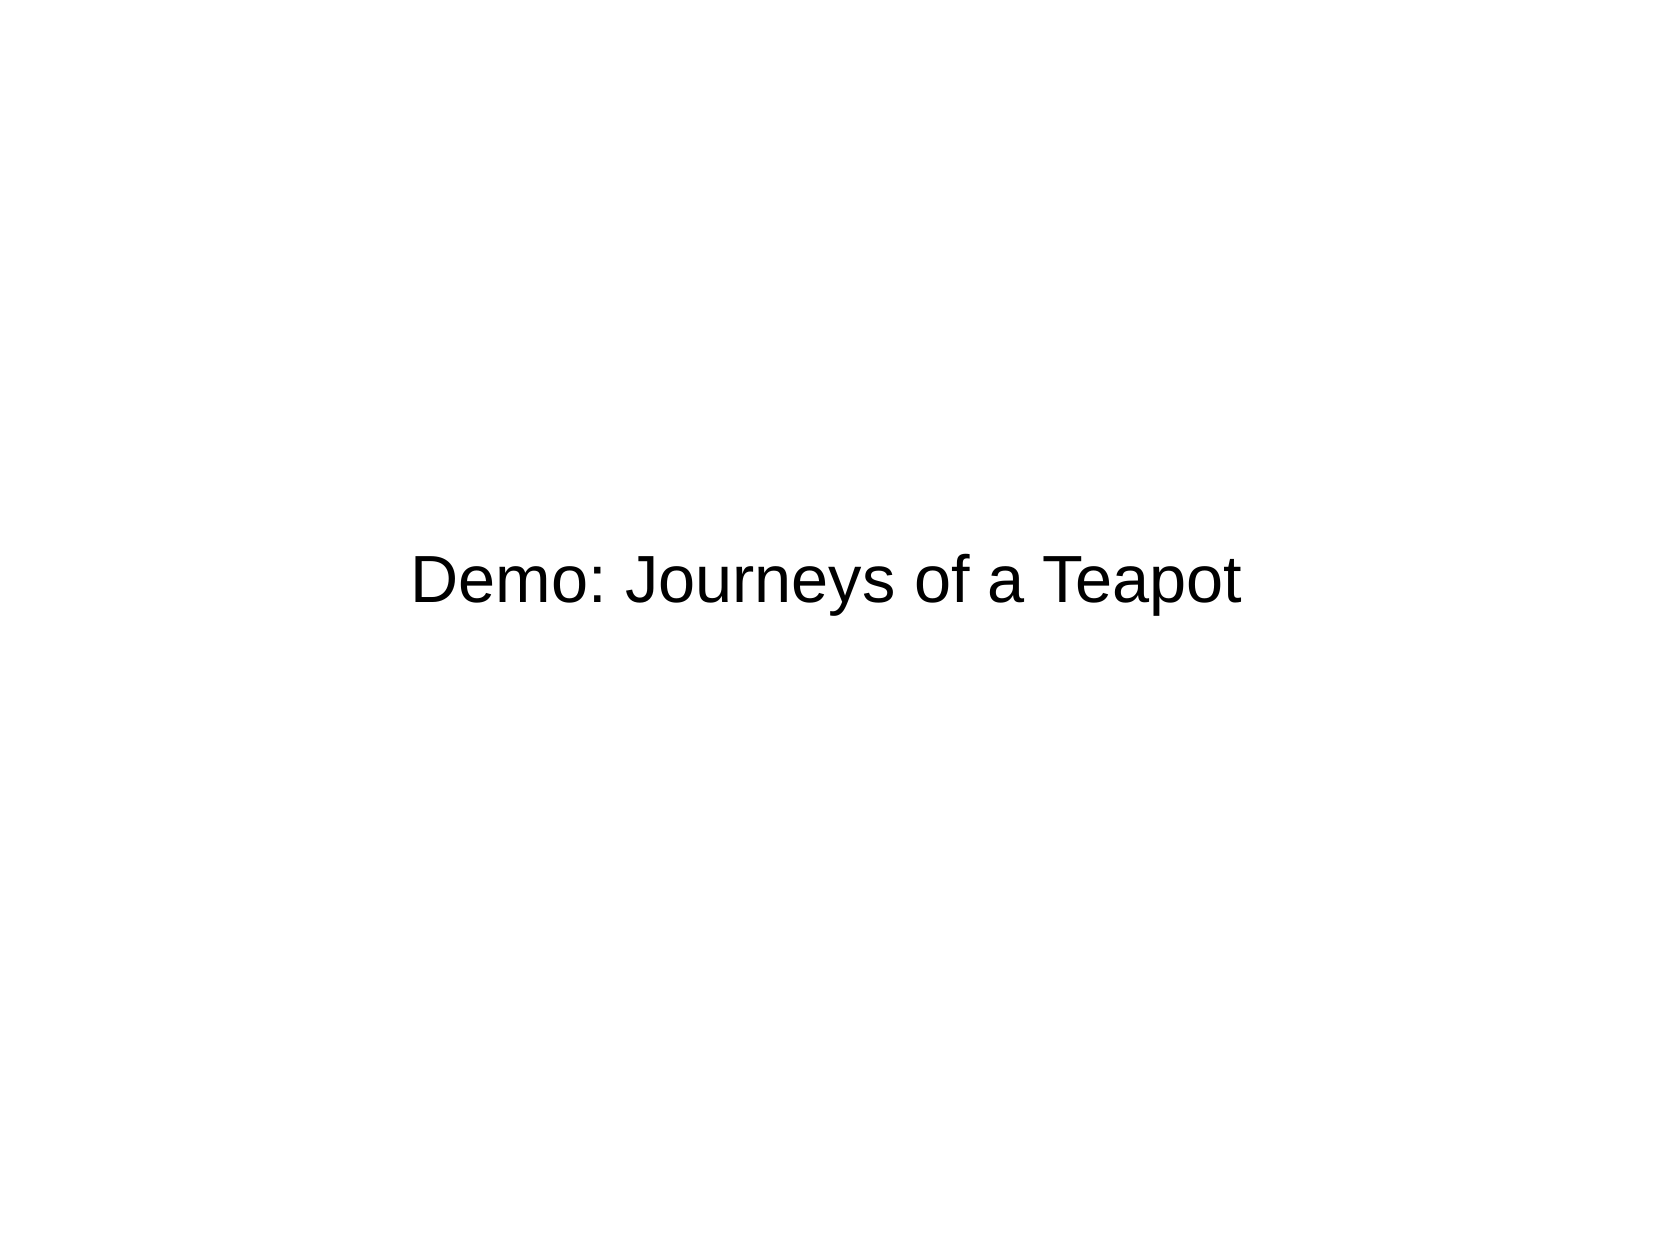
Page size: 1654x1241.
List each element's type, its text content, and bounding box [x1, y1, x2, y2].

subtitle Demo: Journeys of a Teapot [82, 49, 1571, 1109]
